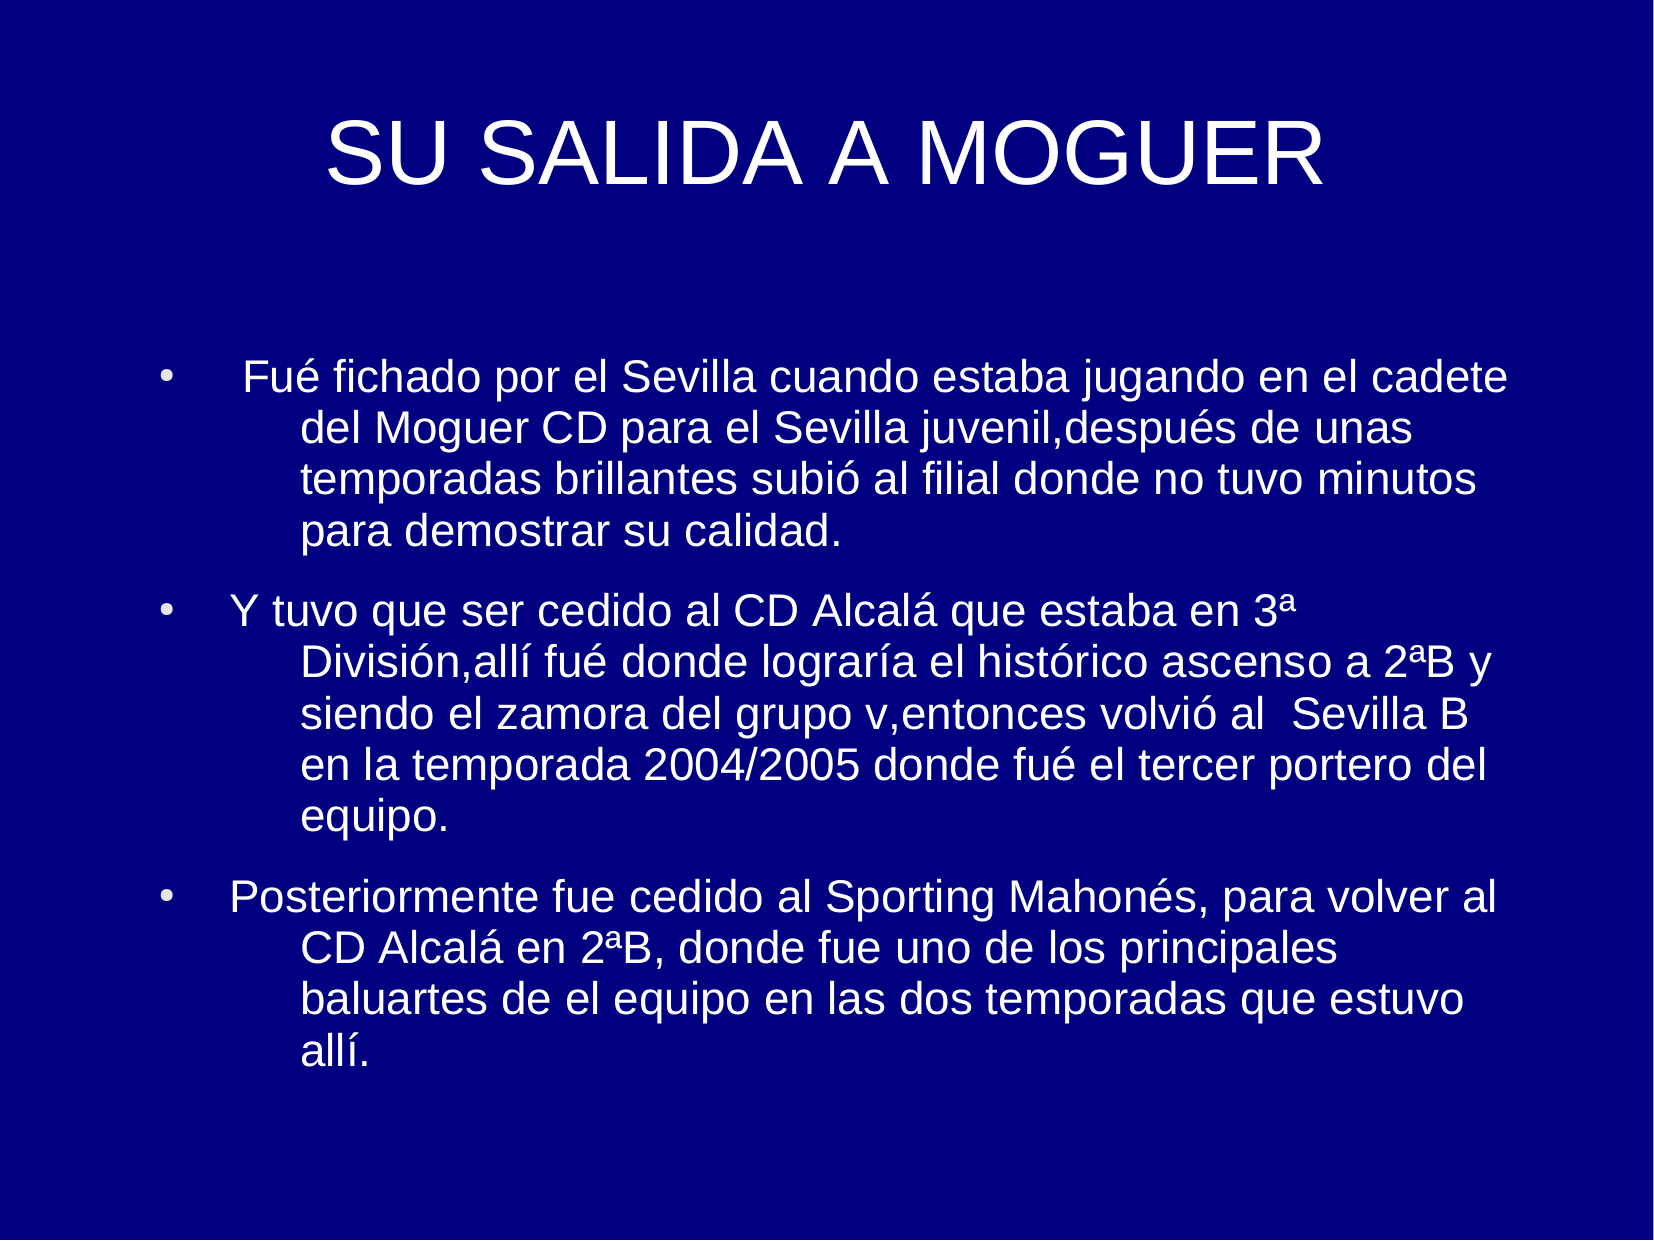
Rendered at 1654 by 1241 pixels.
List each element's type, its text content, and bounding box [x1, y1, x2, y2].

list Fué fichado por el Sevilla cuando estaba jugando en el cadete del Moguer CD para el Sevilla juvenil,después de unas temporadas brillantes subió al filial donde no tuvo minutos para demostrar su calidad. Y tuvo que ser cedido al CD Alcalá que estaba en 3ª División,allí fué donde lograría el histórico ascenso a 2ªB y siendo el zamora del grupo v,entonces volvió al Sevilla B en la temporada 2004/2005 donde fué el tercer portero del equipo. Posteriormente fue cedido al Sporting Mahonés, para volver al CD Alcalá en 2ªB, donde fue uno de los principales baluartes de el equipo en las dos temporadas que estuvo allí. [134, 350, 1516, 1133]
title SU SALIDA A MOGUER [82, 49, 1571, 257]
